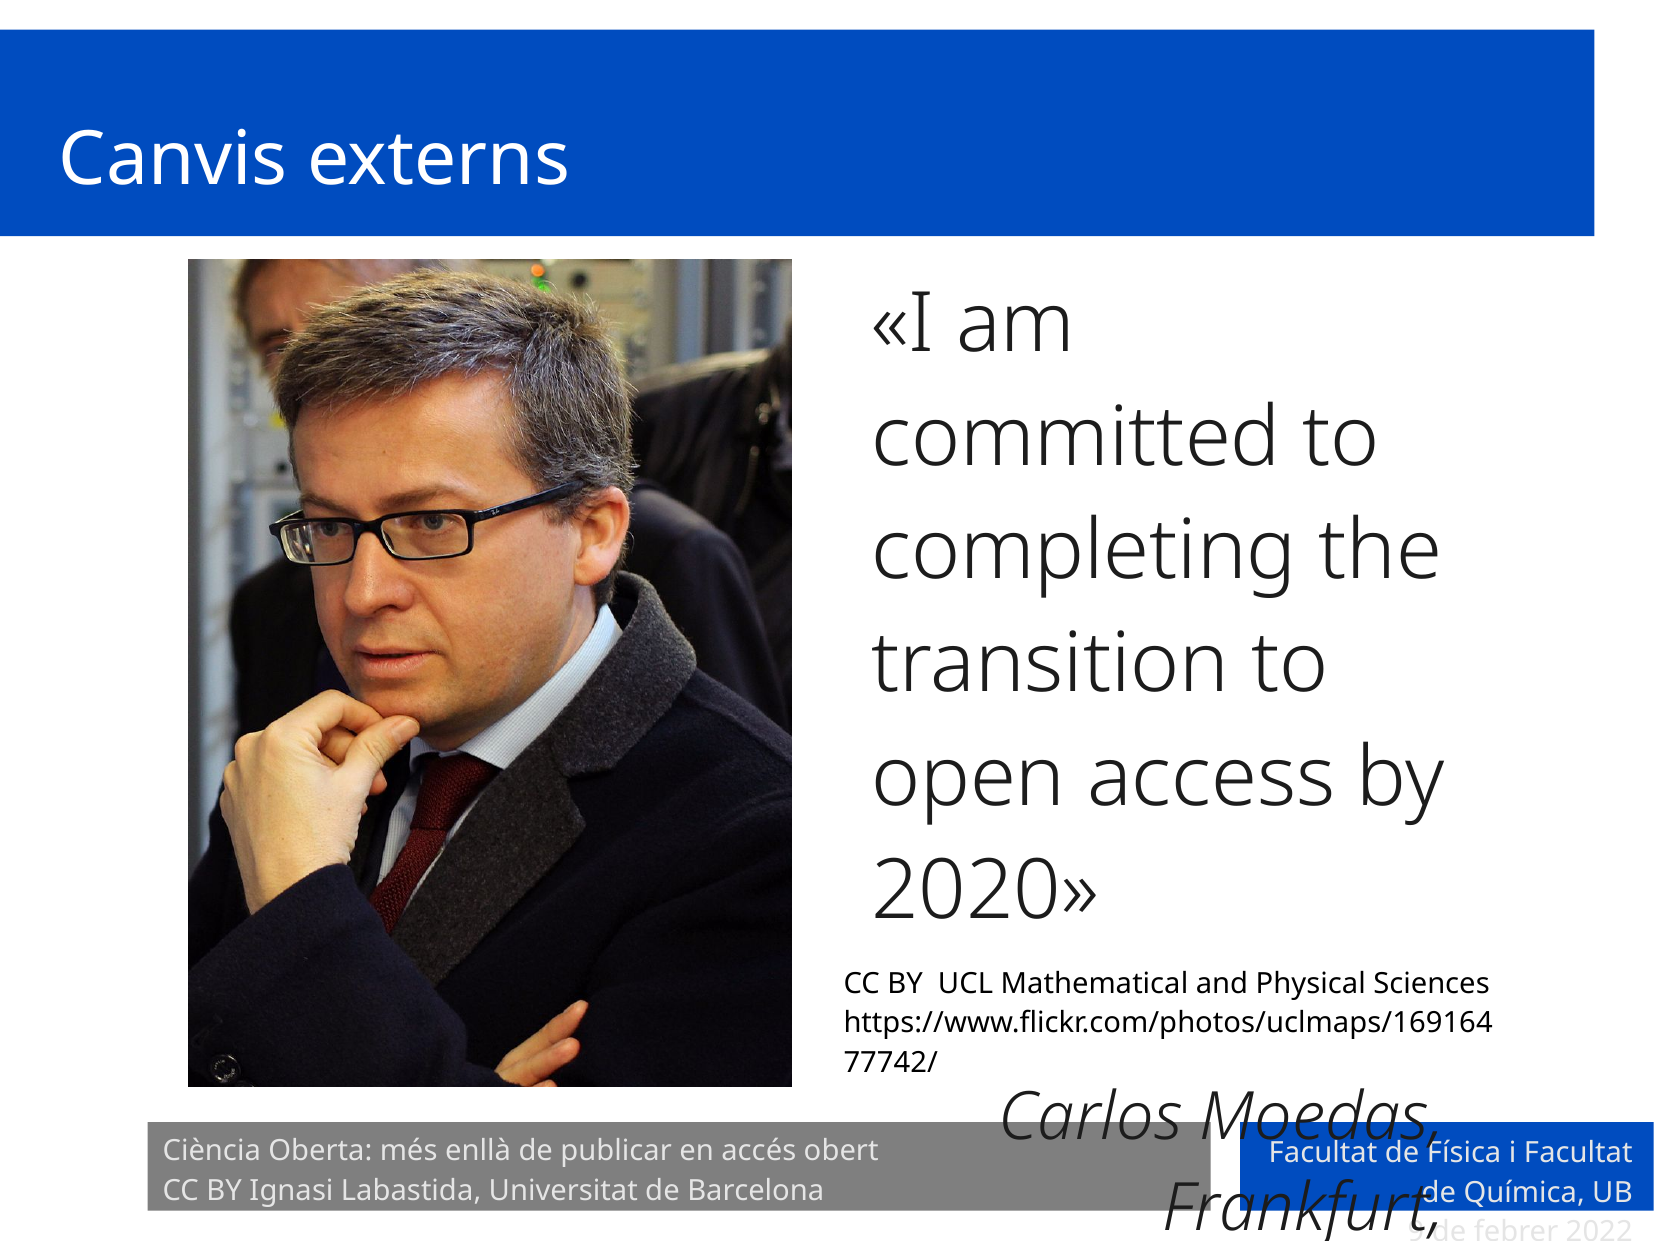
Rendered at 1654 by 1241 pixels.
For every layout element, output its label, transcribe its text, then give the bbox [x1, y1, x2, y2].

picture [188, 259, 792, 1087]
title CC BY UCL Mathematical and Physical Sciences https://www.flickr.com/photos/uclmaps/16916477742/ [843, 1013, 1501, 1082]
title Canvis externs [59, 59, 1595, 207]
text_box «I am committed to completing the transition to open access by 2020» Carlos Moedas, Frankfurt, October18th, 2016 [843, 262, 1473, 960]
